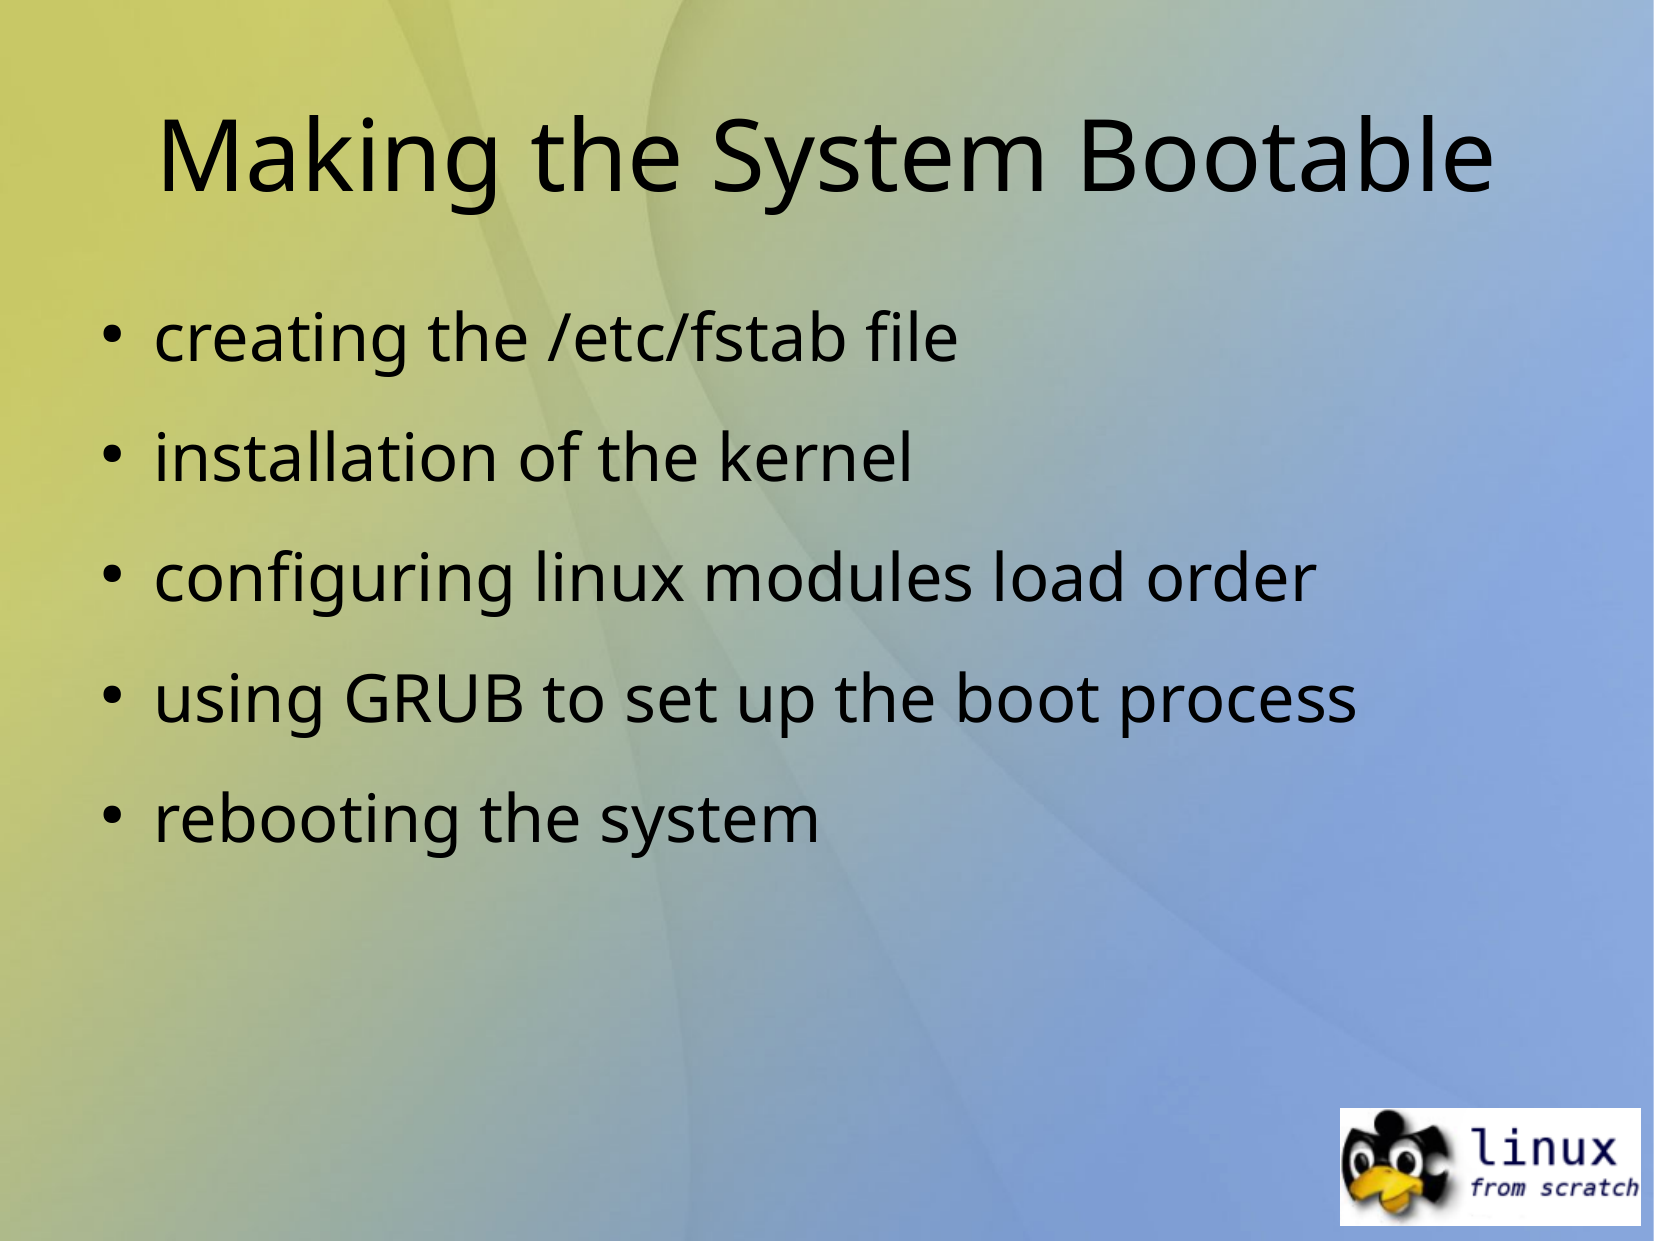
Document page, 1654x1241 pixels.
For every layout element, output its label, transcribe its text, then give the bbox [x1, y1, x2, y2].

picture [0, 0, 1654, 1241]
title Making the System Bootable [82, 56, 1571, 250]
list creating the /etc/fstab file installation of the kernel configuring linux modules load order using GRUB to set up the boot process rebooting the system [82, 290, 1571, 1094]
